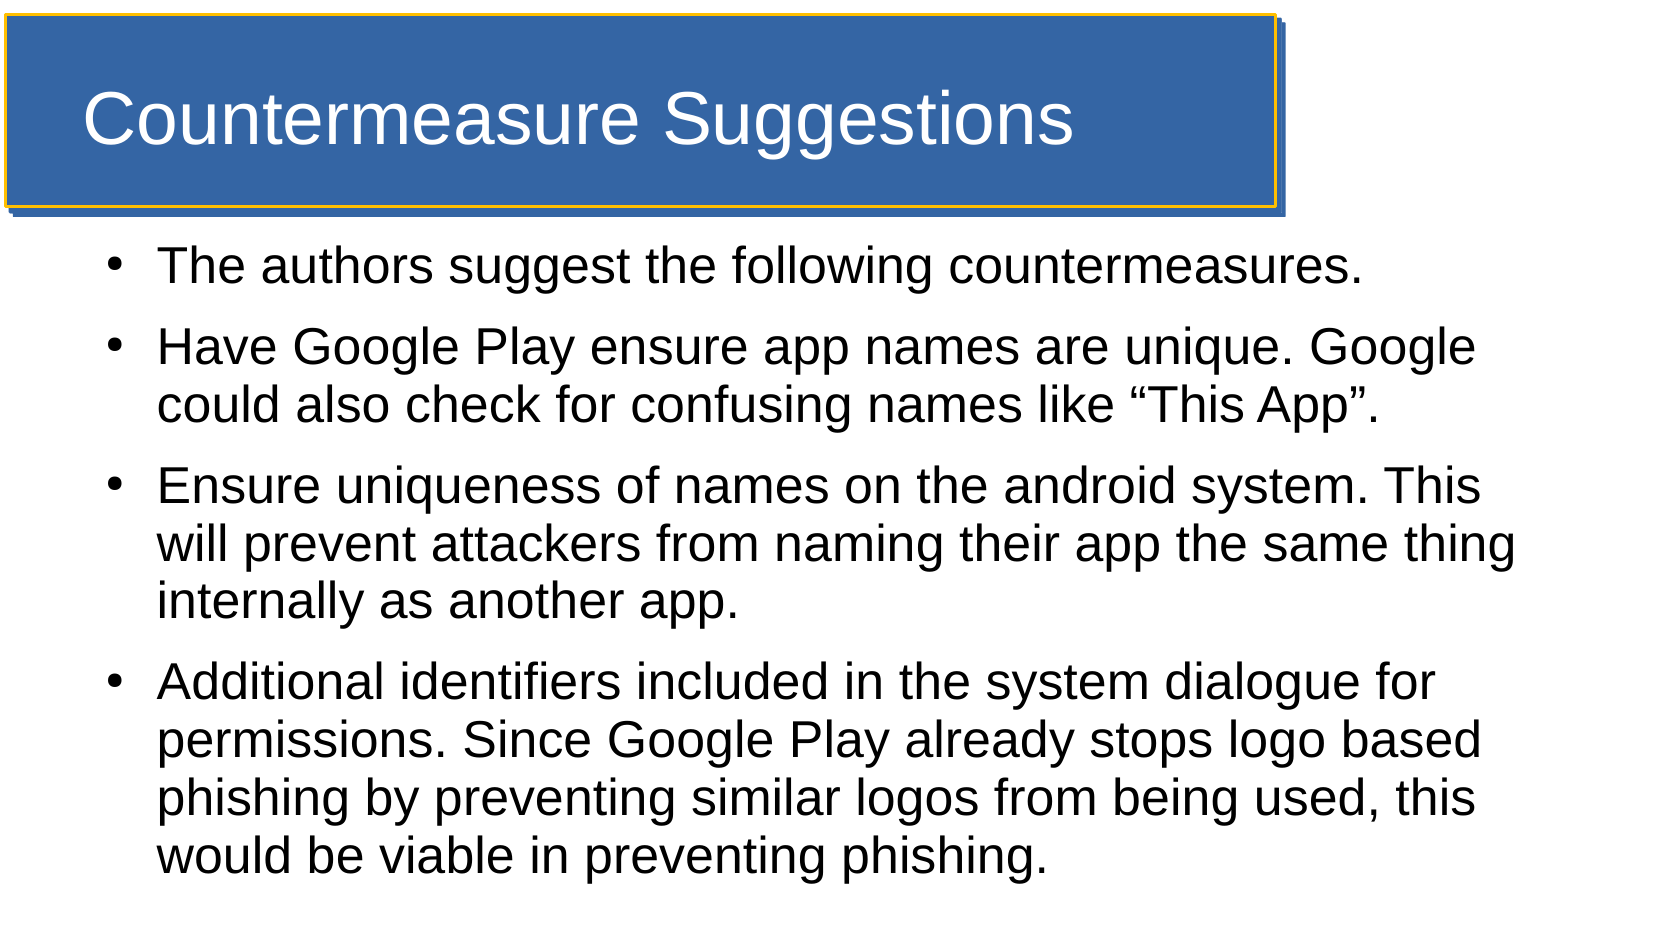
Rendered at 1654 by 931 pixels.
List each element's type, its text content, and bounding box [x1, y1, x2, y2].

title Countermeasure Suggestions [82, 44, 1235, 192]
list The authors suggest the following countermeasures. Have Google Play ensure app names are unique. Google could also check for confusing names like “This App”. Ensure uniqueness of names on the android system. This will prevent attackers from naming their app the same thing internally as another app. Additional identifiers included in the system dialogue for permissions. Since Google Play already stops logo based phishing by preventing similar logos from being used, this would be viable in preventing phishing. [88, 236, 1565, 886]
